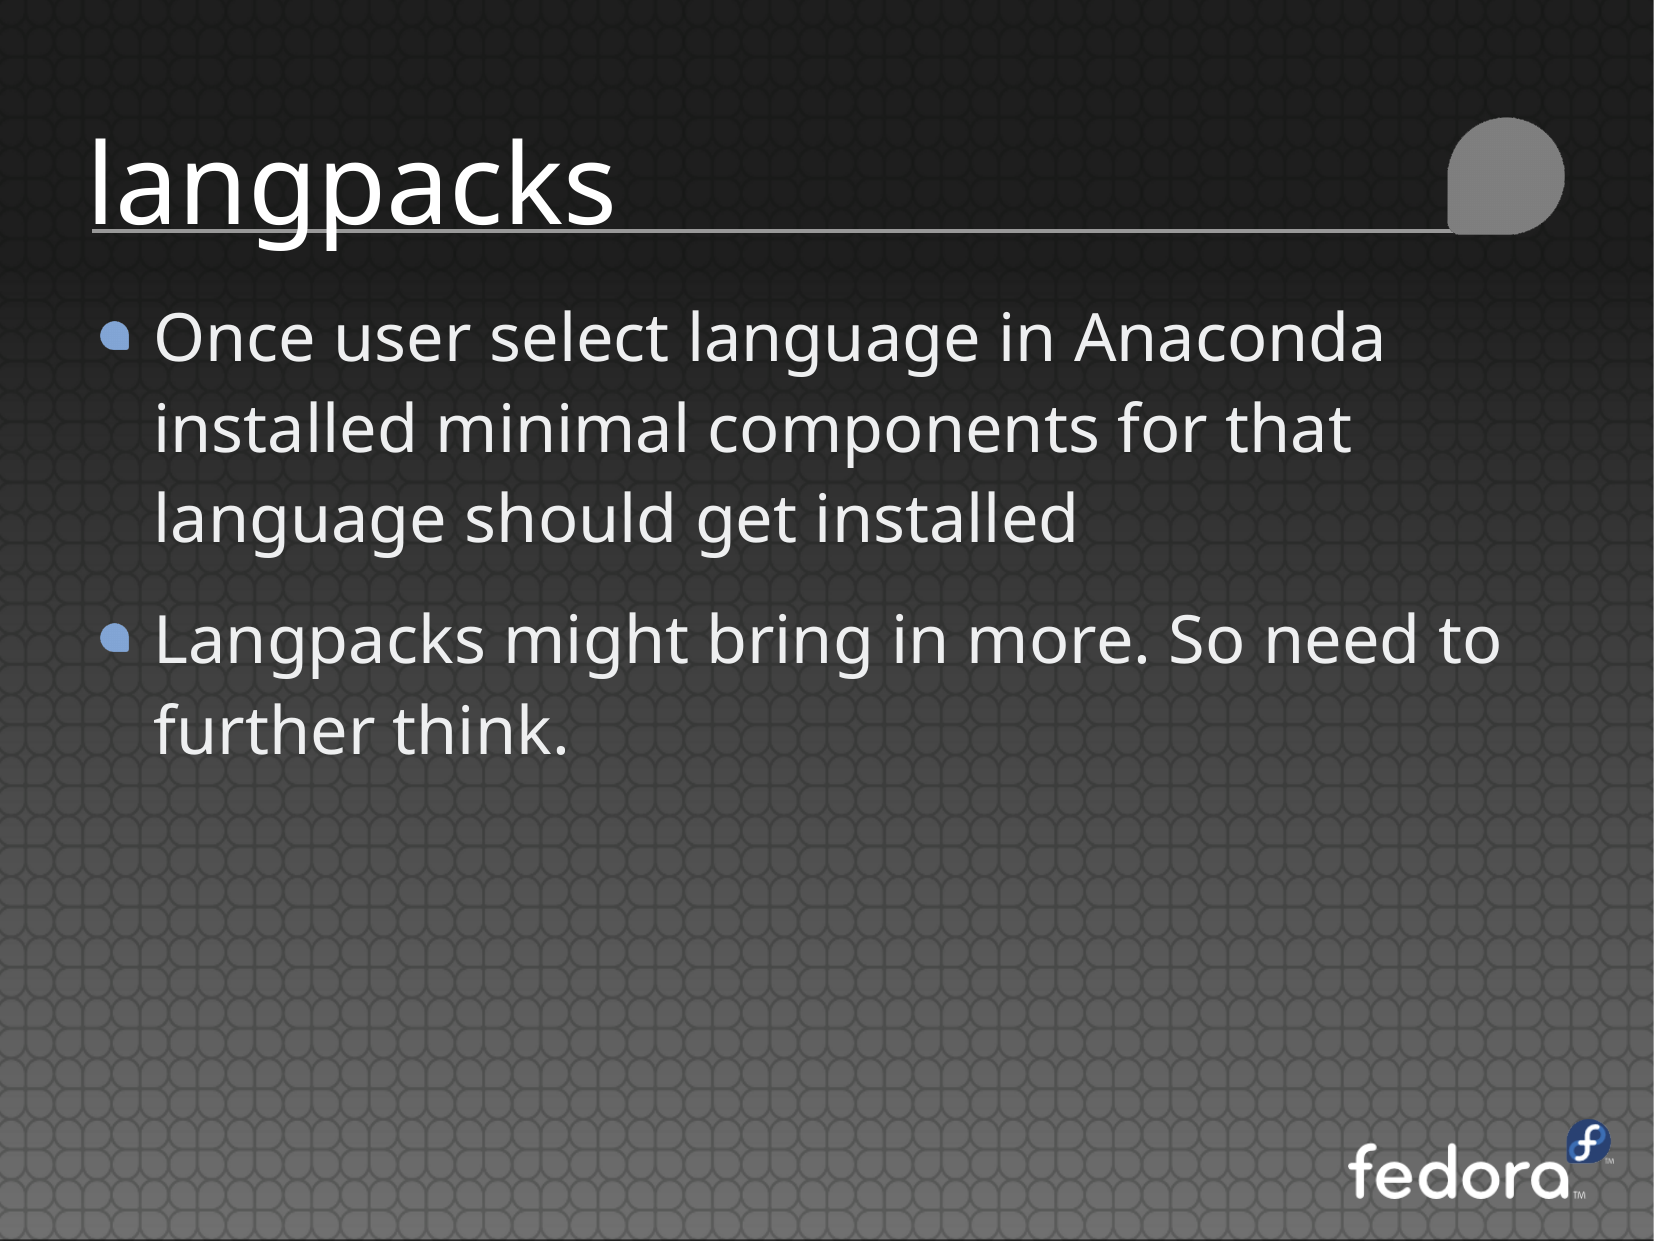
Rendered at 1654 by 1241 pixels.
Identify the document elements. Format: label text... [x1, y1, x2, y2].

picture [0, 0, 1654, 1241]
title langpacks [86, 112, 1576, 249]
list Once user select language in Anaconda installed minimal components for that language should get installed Langpacks might bring in more. So need to further think. [82, 290, 1571, 1010]
